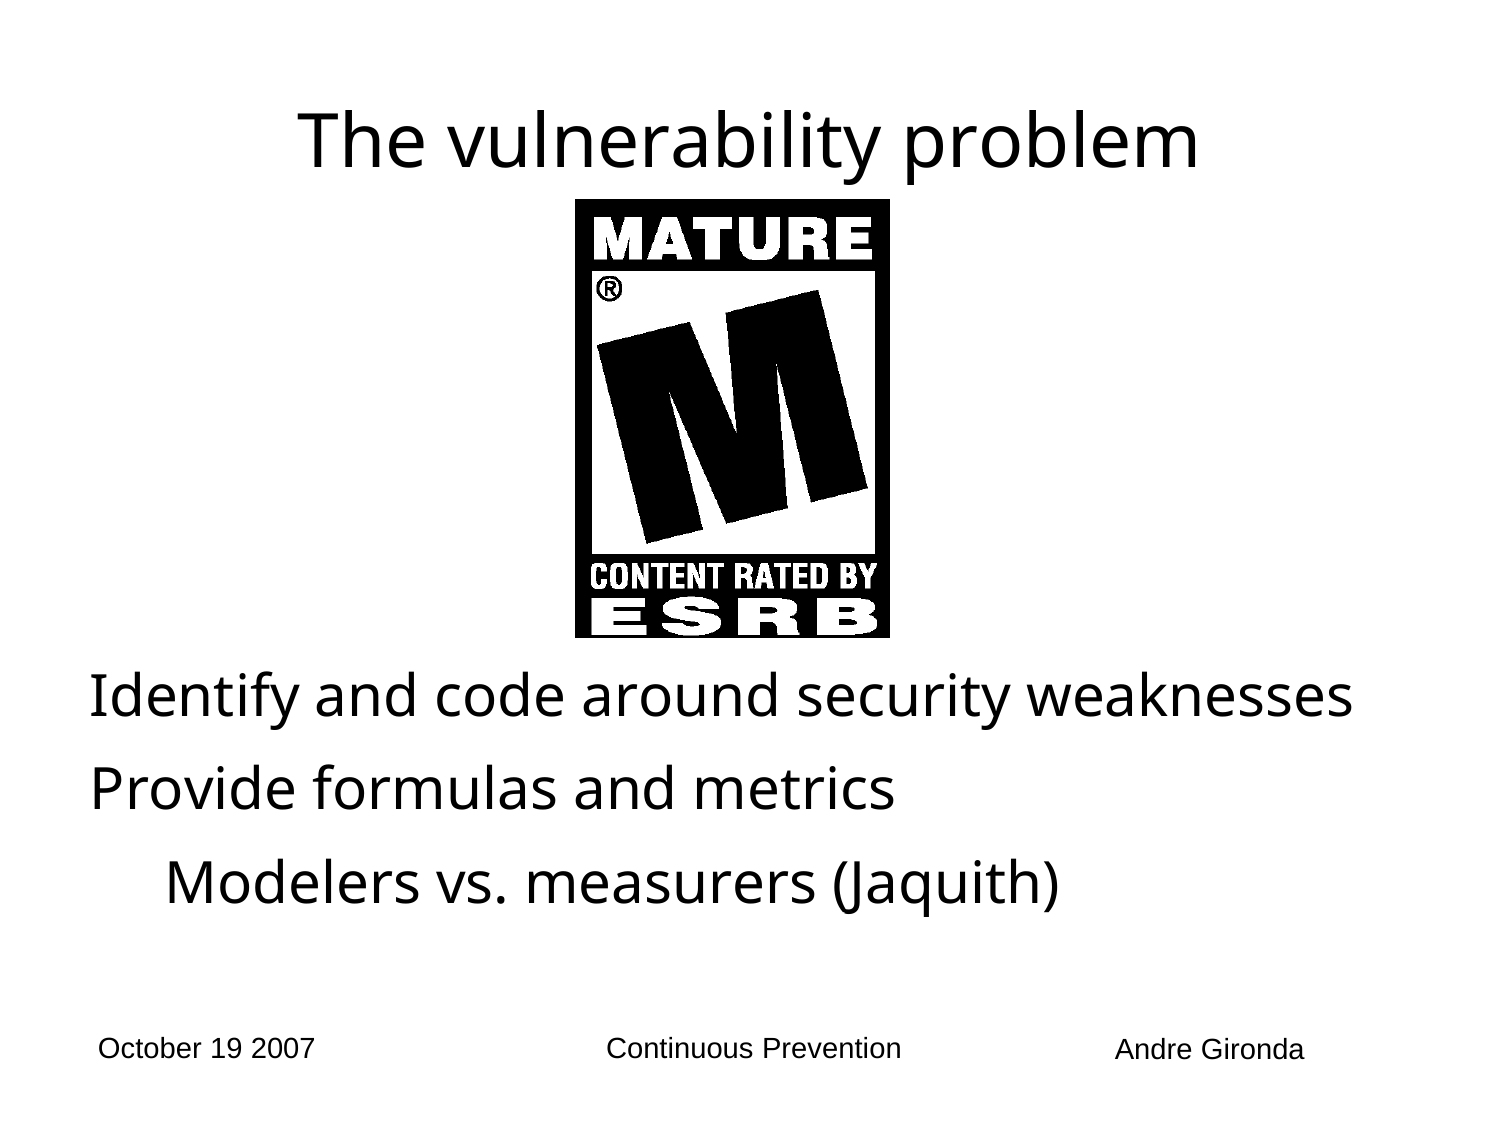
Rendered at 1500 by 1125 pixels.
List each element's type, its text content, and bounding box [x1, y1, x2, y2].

title The vulnerability problem [75, 45, 1426, 233]
picture [575, 199, 890, 638]
list Identify and code around security weaknesses Provide formulas and metrics Modelers vs. measurers (Jaquith) [75, 646, 1426, 1006]
